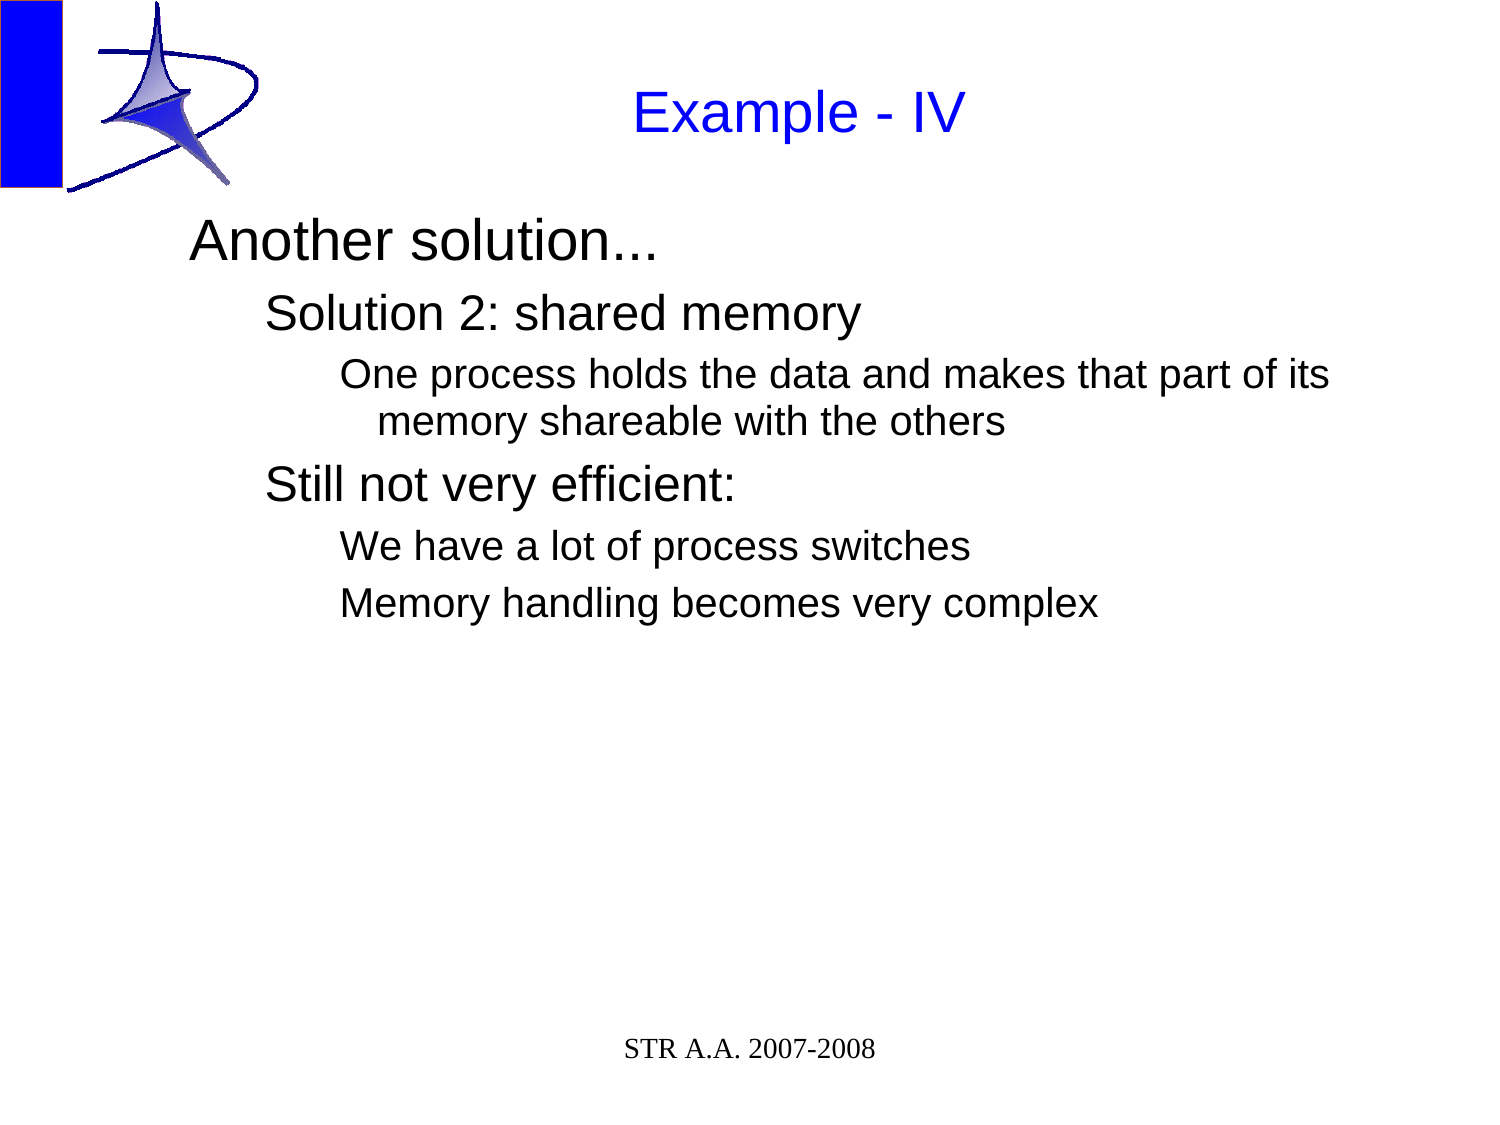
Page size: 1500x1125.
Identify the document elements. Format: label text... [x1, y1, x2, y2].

picture [62, 0, 263, 197]
title Example - IV [174, 61, 1425, 164]
list Another solution... Solution 2: shared memory One process holds the data and makes that part of its memory shareable with the others Still not very efficient: We have a lot of process switches Memory handling becomes very complex [174, 199, 1425, 663]
